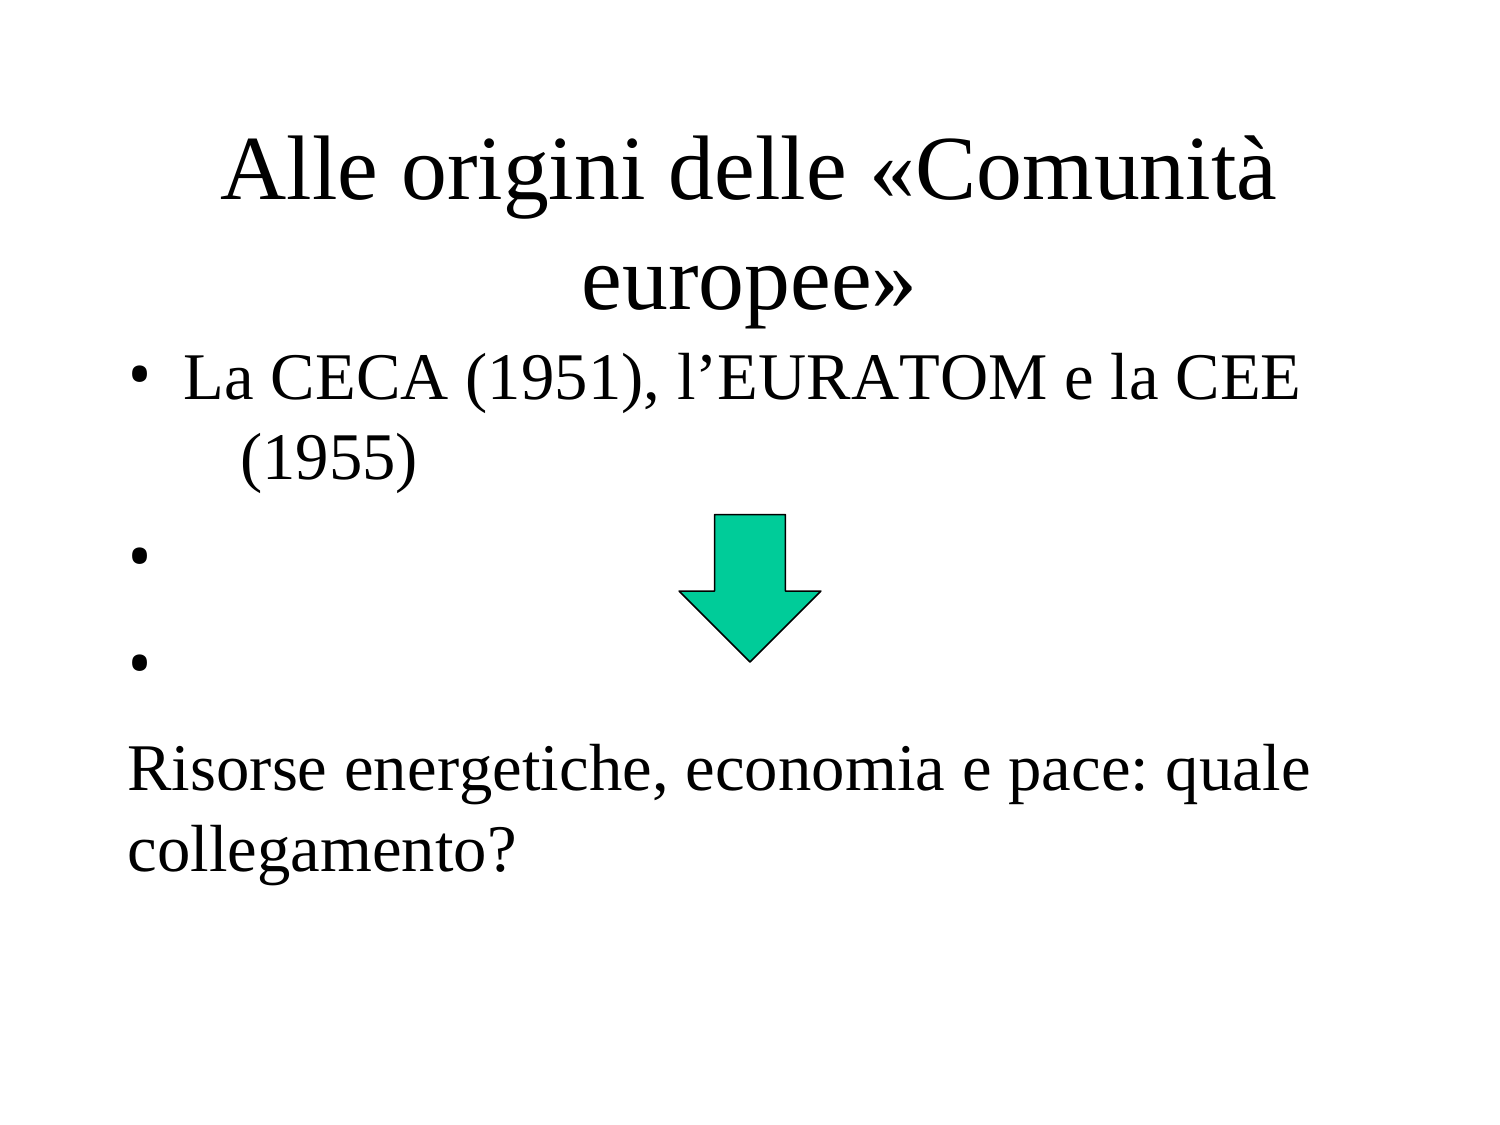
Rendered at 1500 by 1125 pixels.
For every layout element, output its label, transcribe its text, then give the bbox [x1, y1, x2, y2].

title Alle origini delle «Comunità europee» [112, 99, 1388, 288]
list La CECA (1951), l’EURATOM e la CEE (1955) Risorse energetiche, economia e pace: quale collegamento? [112, 324, 1388, 1000]
